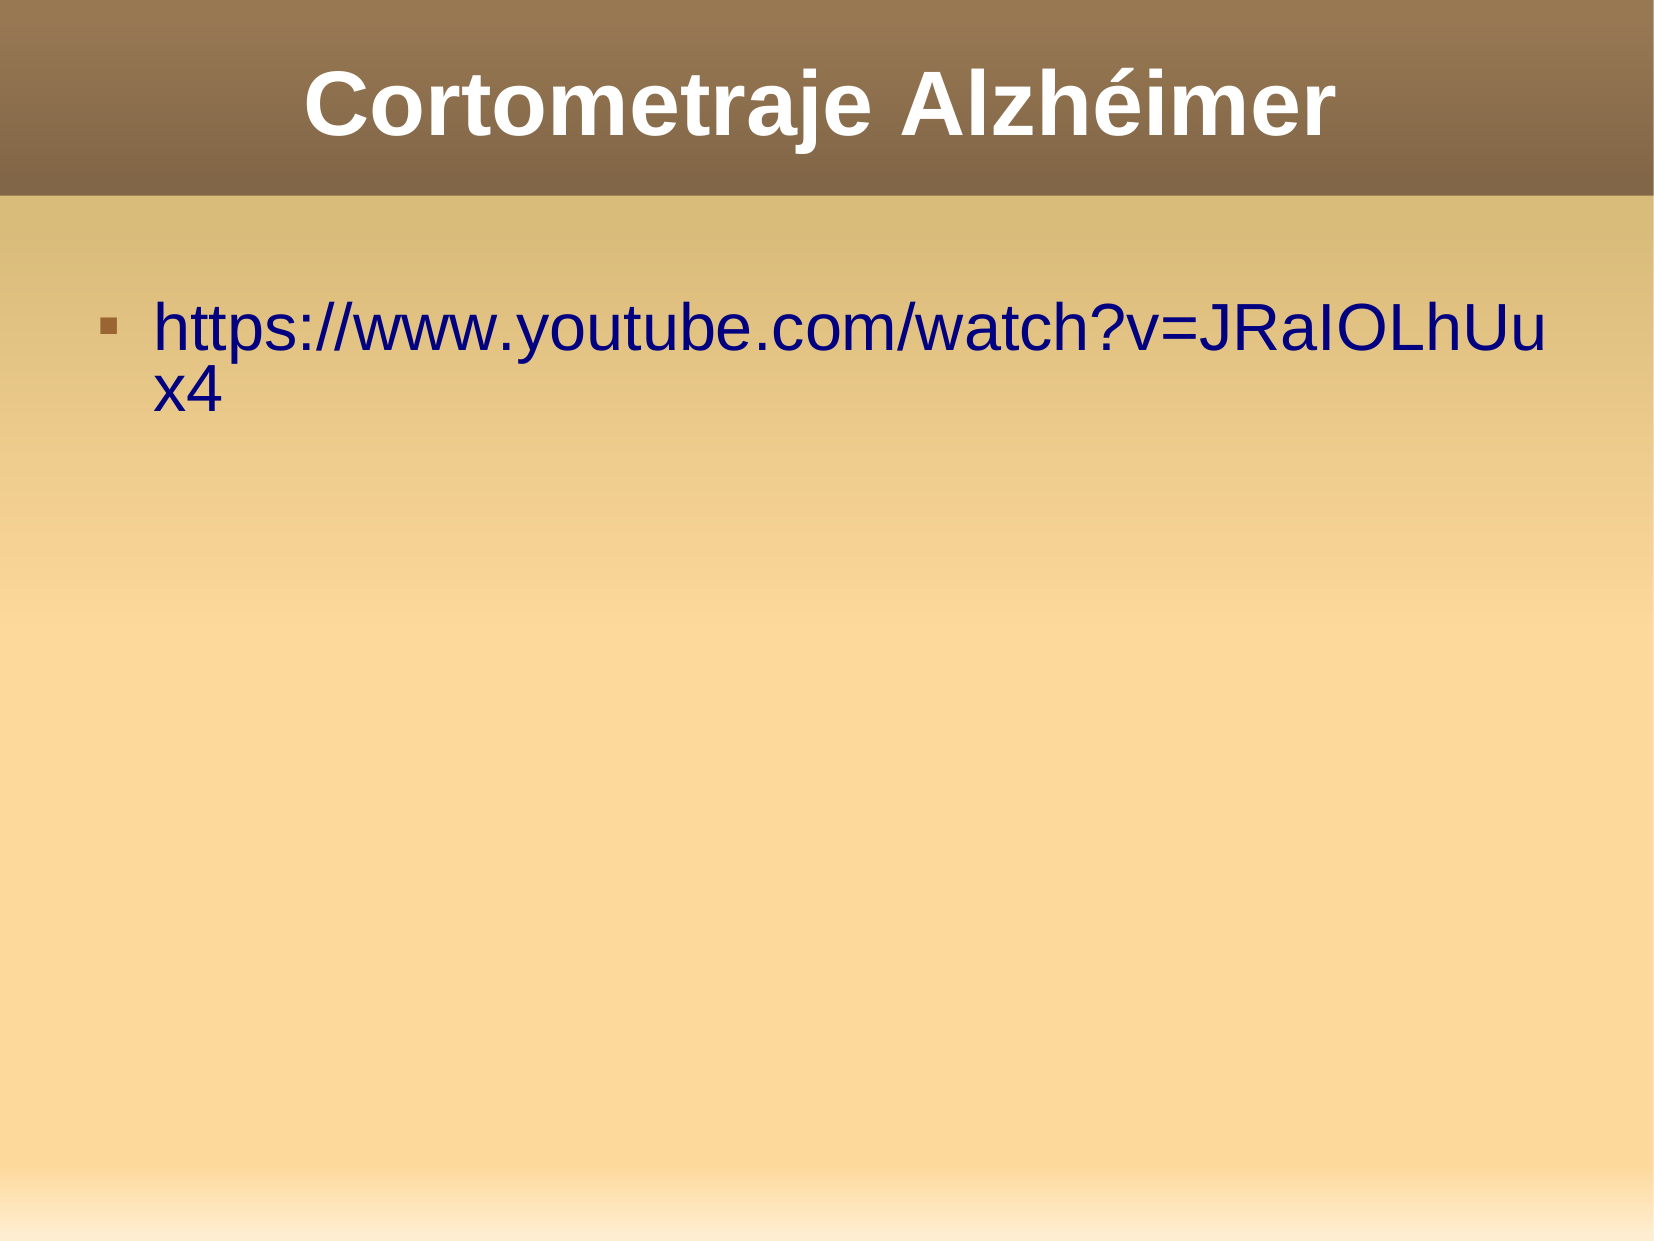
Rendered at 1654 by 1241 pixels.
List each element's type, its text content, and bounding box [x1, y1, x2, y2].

list https://www.youtube.com/watch?v=JRaIOLhUux4 [82, 290, 1571, 1094]
title Cortometraje Alzhéimer [76, 7, 1565, 200]
picture [0, 0, 1654, 1241]
